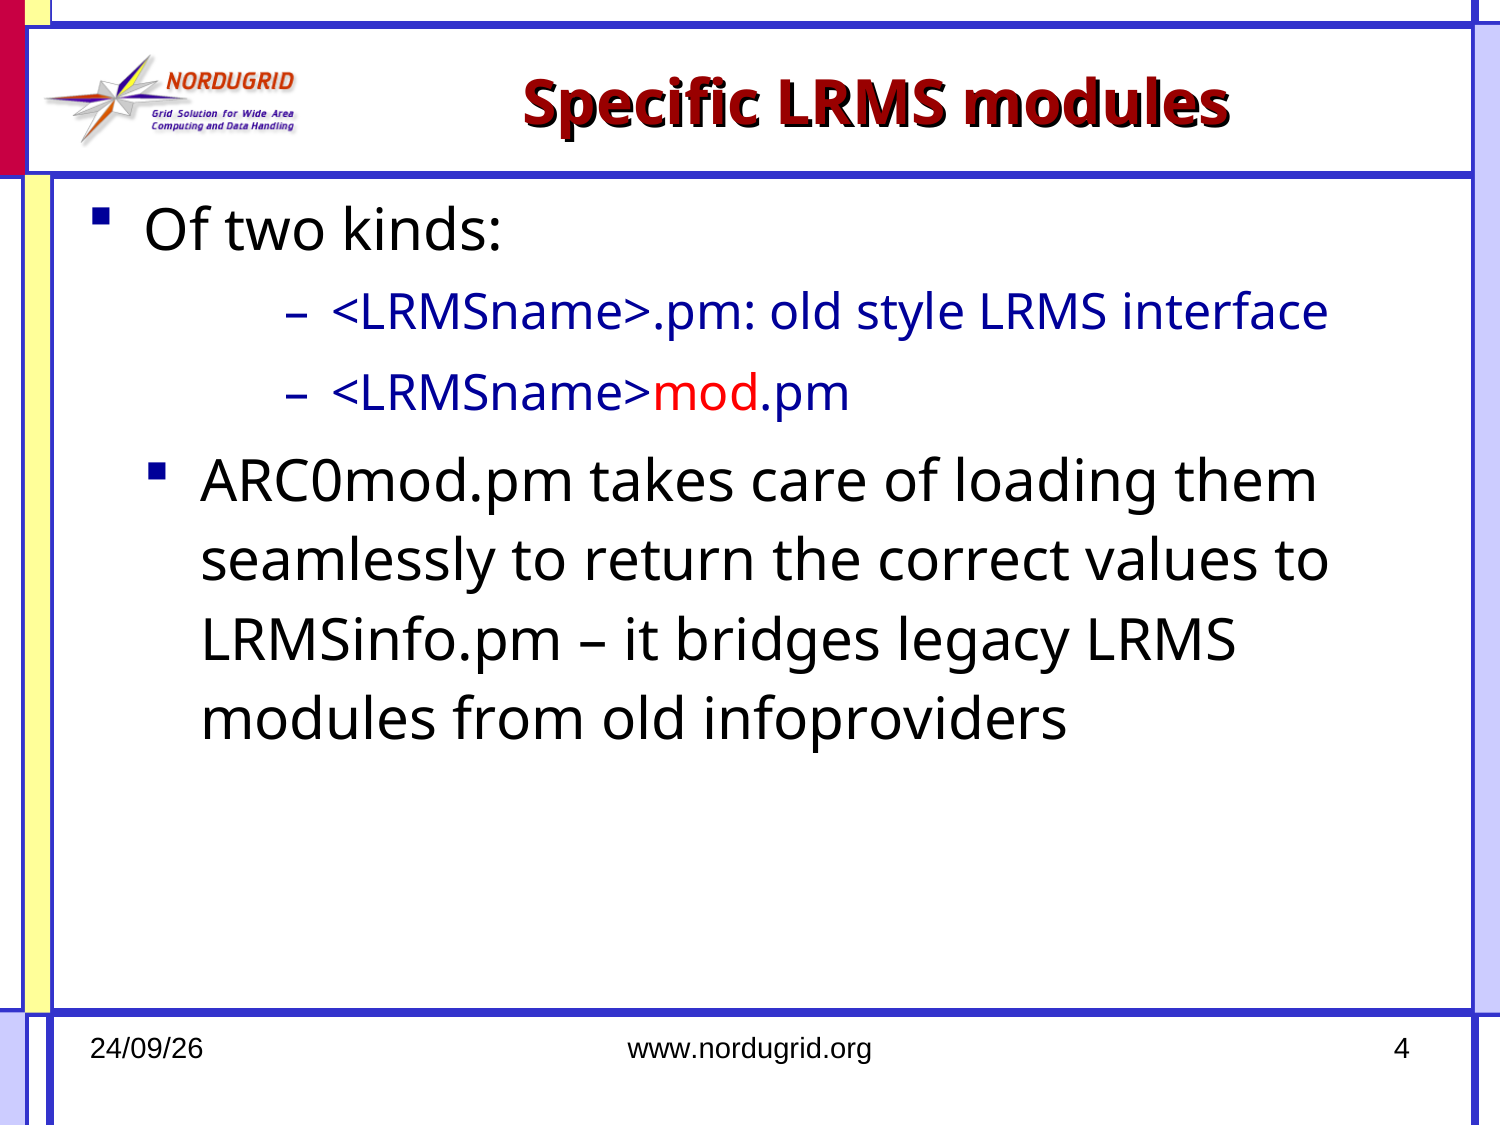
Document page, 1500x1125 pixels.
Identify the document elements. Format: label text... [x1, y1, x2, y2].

list Of two kinds: <LRMSname>.pm: old style LRMS interface <LRMSname>mod.pm ARC0mod.pm takes care of loading them seamlessly to return the correct values to LRMSinfo.pm – it bridges legacy LRMS modules from old infoproviders [87, 200, 1426, 853]
picture [40, 49, 301, 148]
title Specific LRMS modules [324, 17, 1428, 183]
